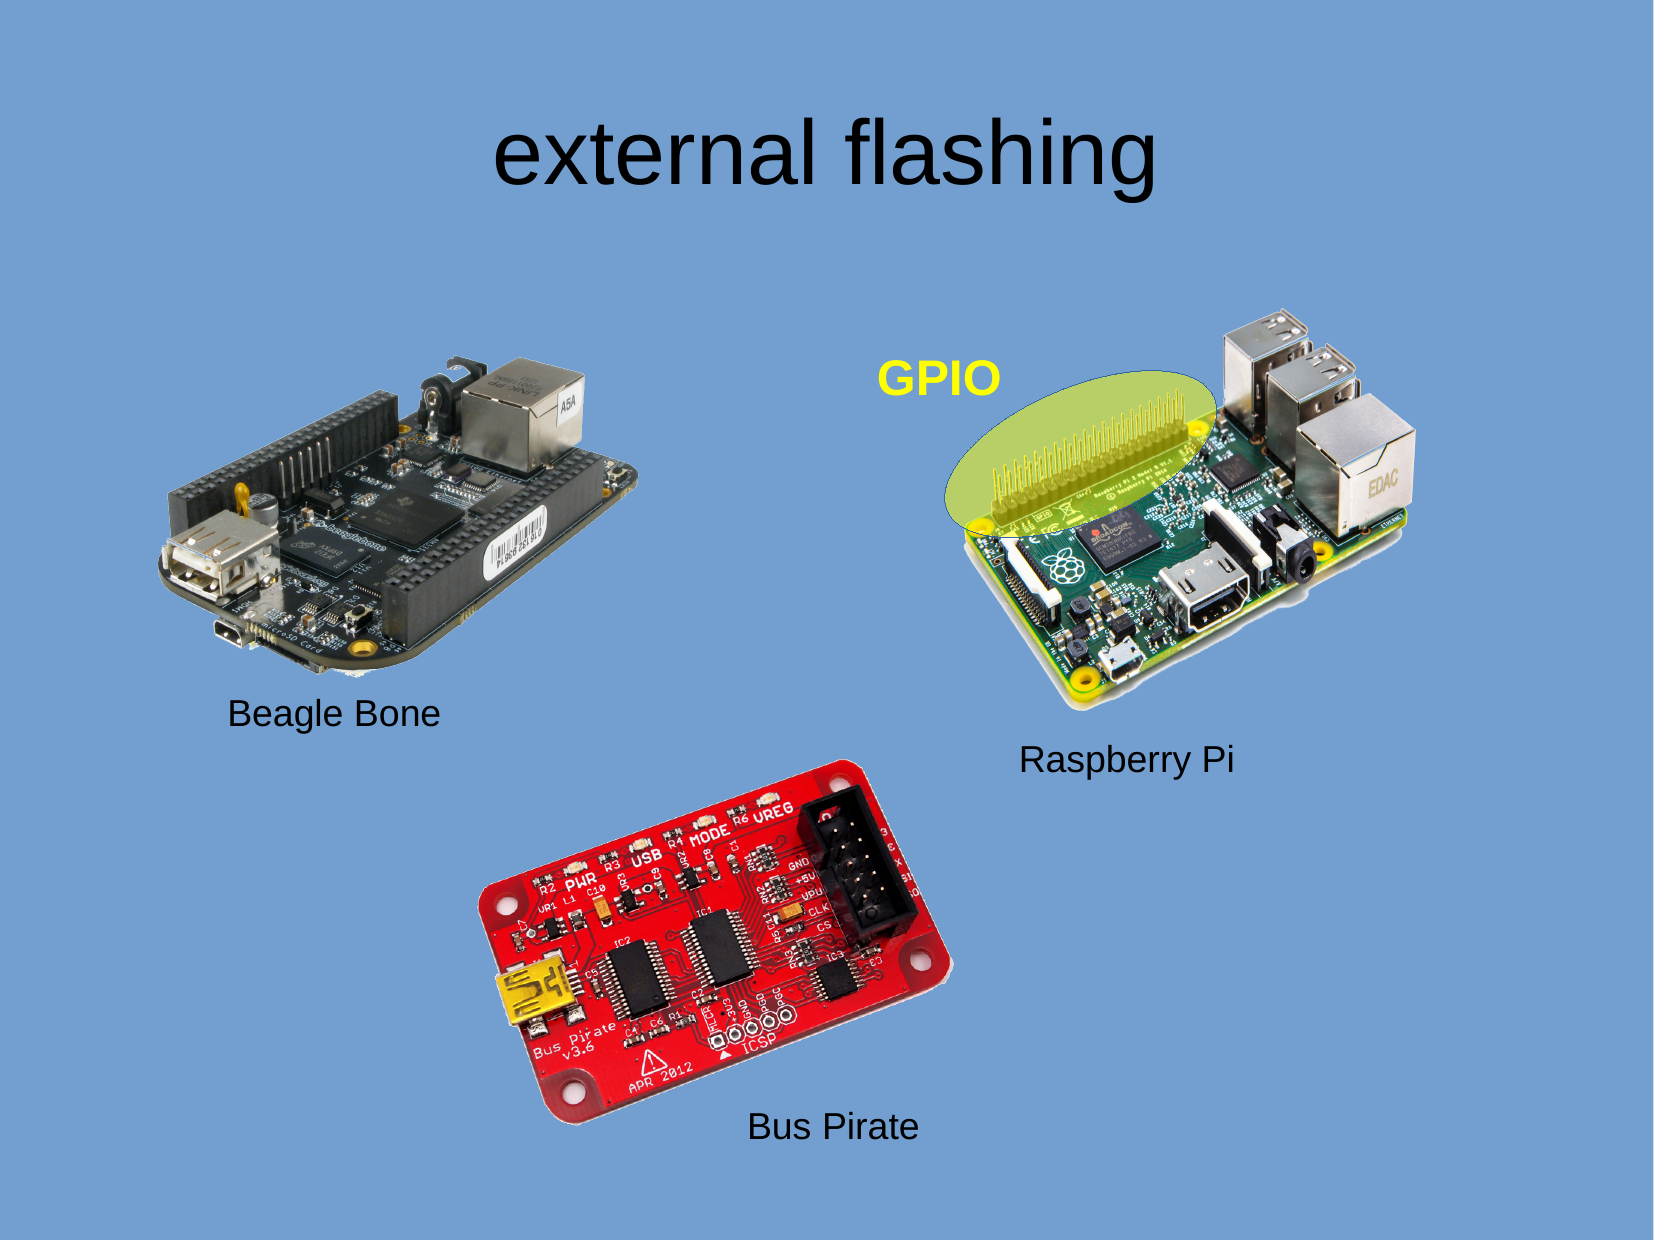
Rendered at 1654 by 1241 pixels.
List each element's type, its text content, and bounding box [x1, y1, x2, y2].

text_box Raspberry Pi [1003, 731, 1250, 789]
text_box Beagle Bone [212, 685, 457, 742]
title external flashing [82, 49, 1571, 257]
picture [956, 283, 1430, 732]
text_box ￶ [944, 370, 1217, 538]
text_box Bus Pirate [732, 1098, 945, 1156]
picture [448, 744, 974, 1138]
picture [129, 318, 674, 721]
picture [956, 414, 1011, 464]
text_box GPIO [862, 342, 1111, 414]
